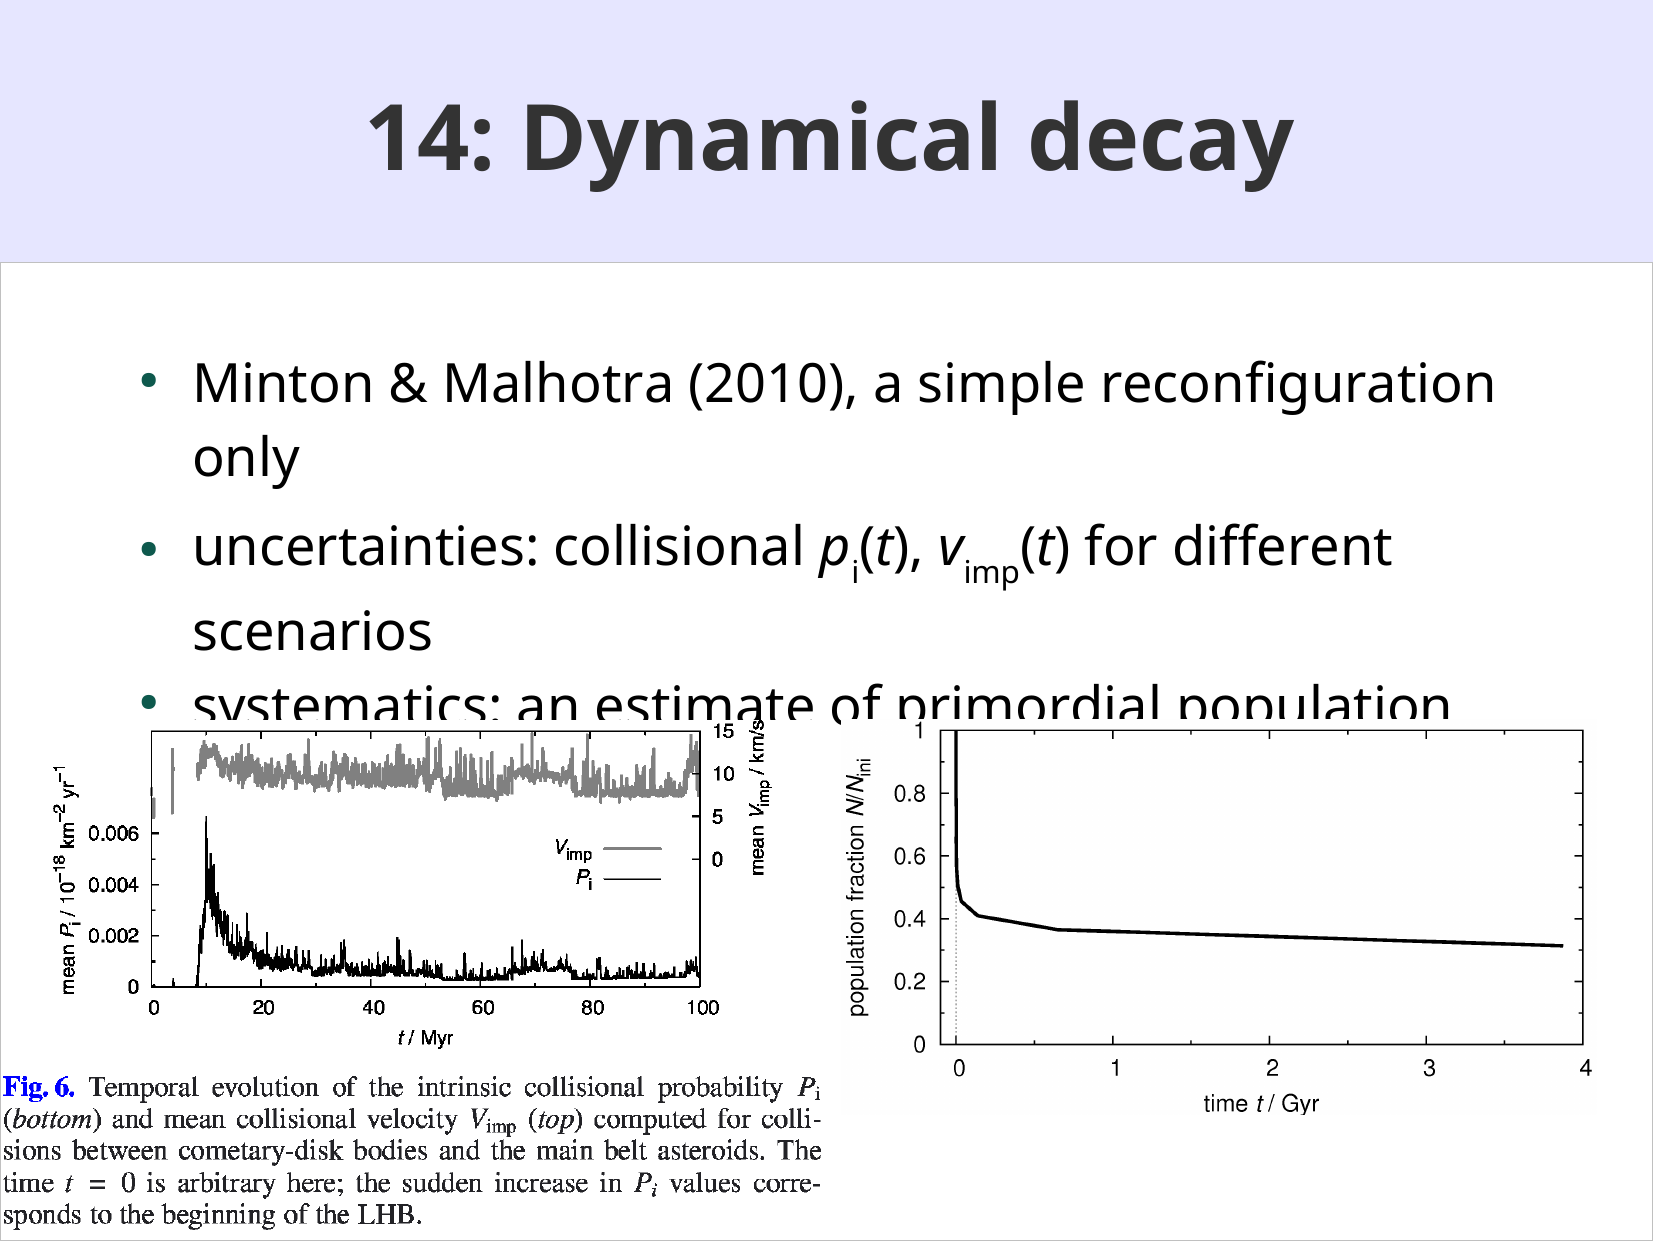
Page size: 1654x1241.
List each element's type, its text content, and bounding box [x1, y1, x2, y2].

picture [841, 719, 1597, 1115]
title 14: Dynamical decay [124, 31, 1536, 239]
picture [3, 720, 821, 1230]
list Minton & Malhotra (2010), a simple reconfiguration only uncertainties: collisional pi(t), vimp(t) for different scenarios systematics: an estimate of primordial population [121, 344, 1534, 1065]
